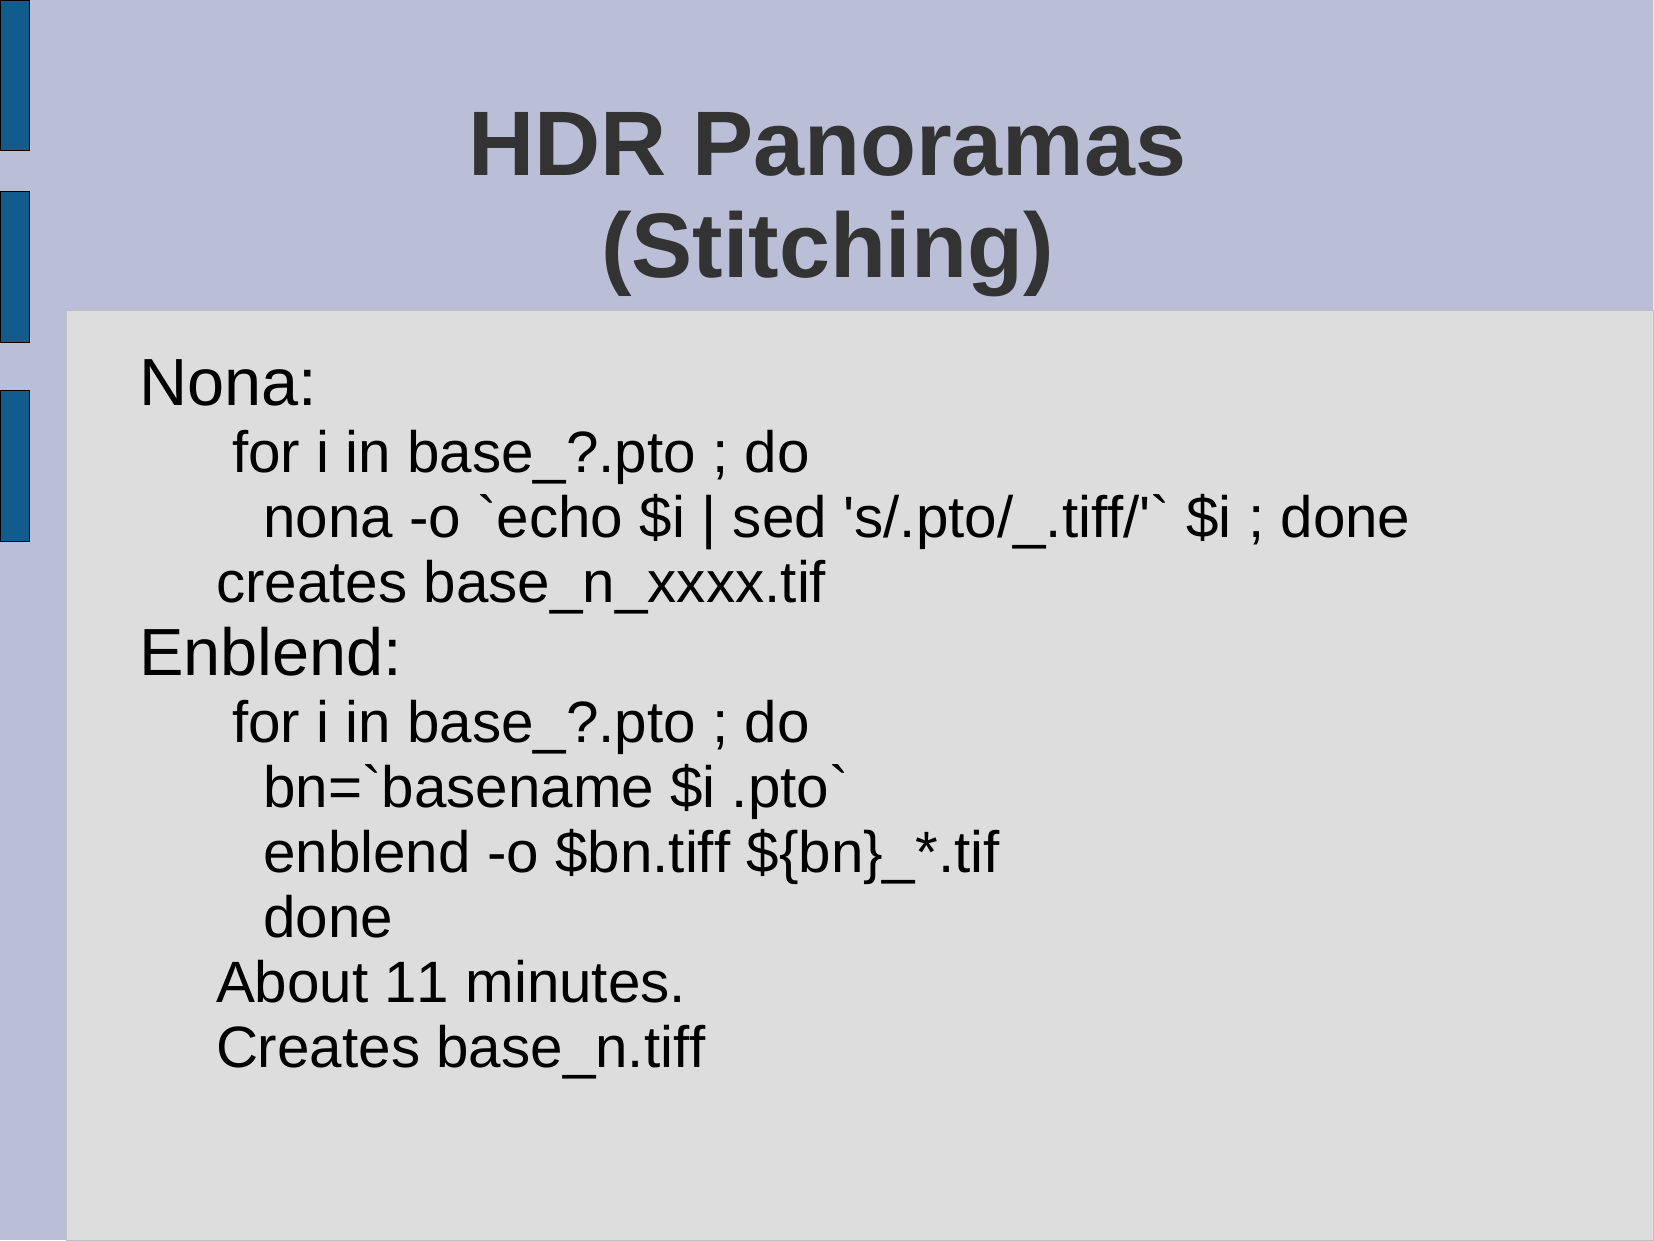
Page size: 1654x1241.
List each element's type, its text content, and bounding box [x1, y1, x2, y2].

list Nona: for i in base_?.pto ; do nona -o `echo $i | sed 's/.pto/_.tiff/'` $i ; done creates base_n_xxxx.tif Enblend: for i in base_?.pto ; do bn=`basename $i .pto` enblend -o $bn.tiff ${bn}_*.tif done About 11 minutes. Creates base_n.tiff [121, 344, 1534, 1127]
title HDR Panoramas (Stitching) [121, 91, 1534, 299]
